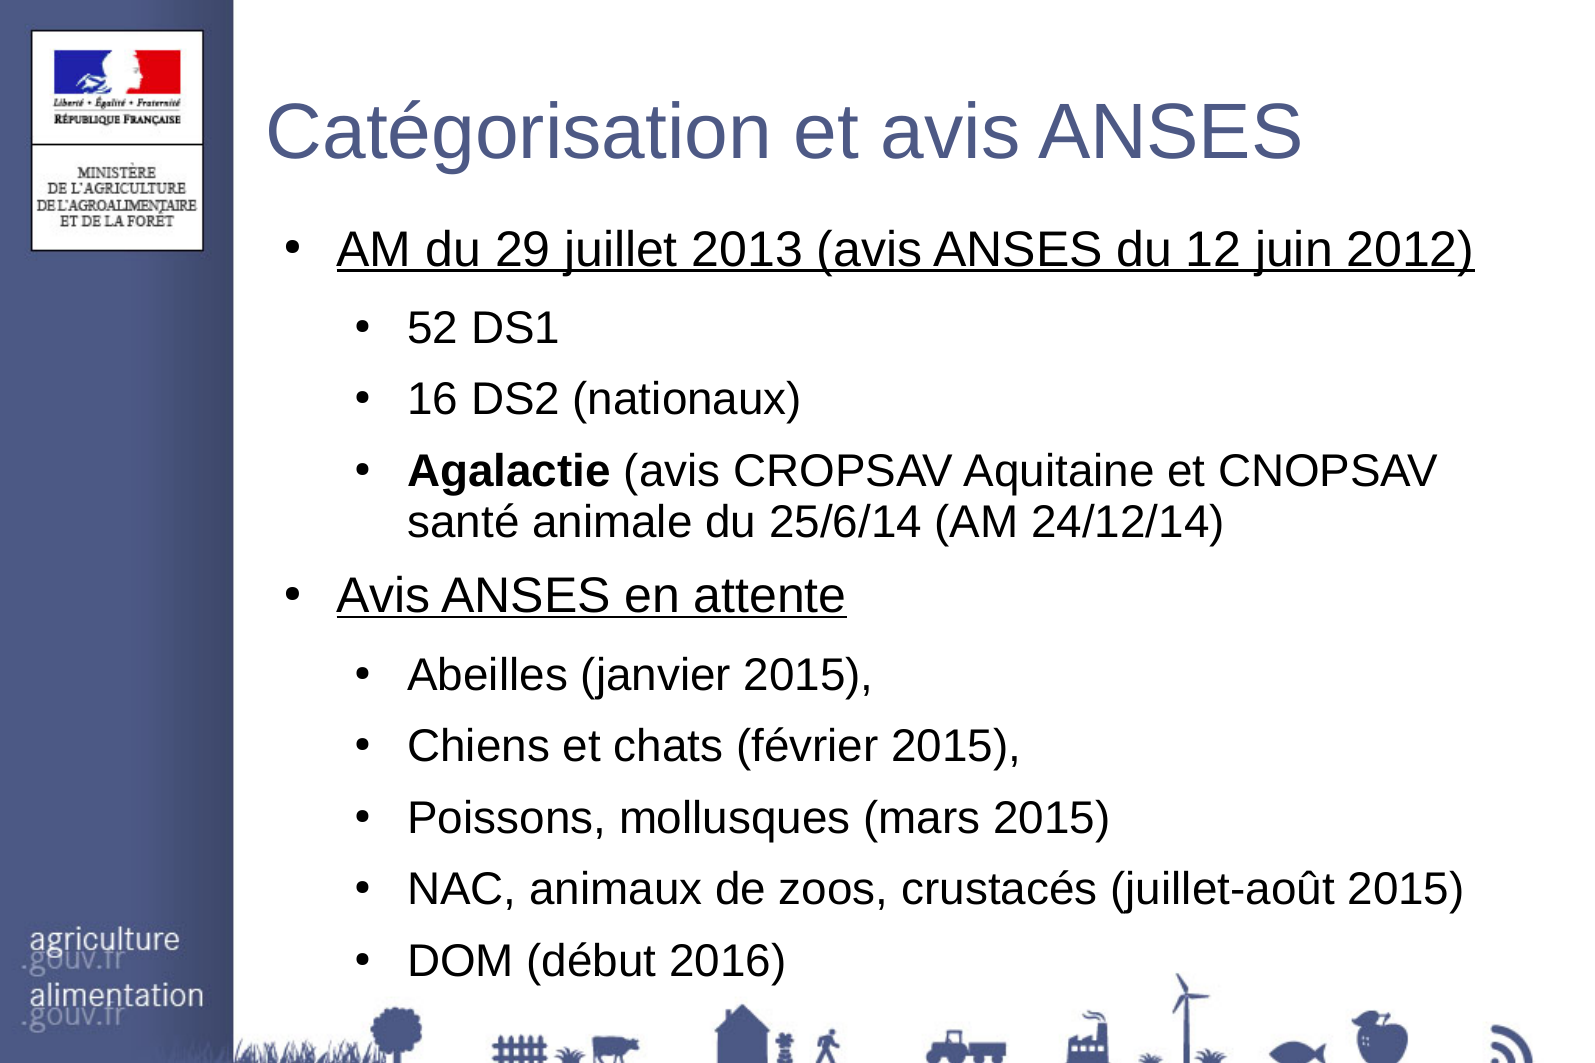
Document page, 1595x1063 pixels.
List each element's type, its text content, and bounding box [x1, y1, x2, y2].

title Catégorisation et avis ANSES [265, 42, 1536, 220]
list AM du 29 juillet 2013 (avis ANSES du 12 juin 2012) 52 DS1 16 DS2 (nationaux) Agalactie (avis CROPSAV Aquitaine et CNOPSAV santé animale du 25/6/14 (AM 24/12/14) Avis ANSES en attente Abeilles (janvier 2015), Chiens et chats (février 2015), Poissons, mollusques (mars 2015) NAC, animaux de zoos, crustacés (juillet-août 2015) DOM (début 2016) [265, 220, 1536, 986]
picture [0, 0, 1595, 1063]
